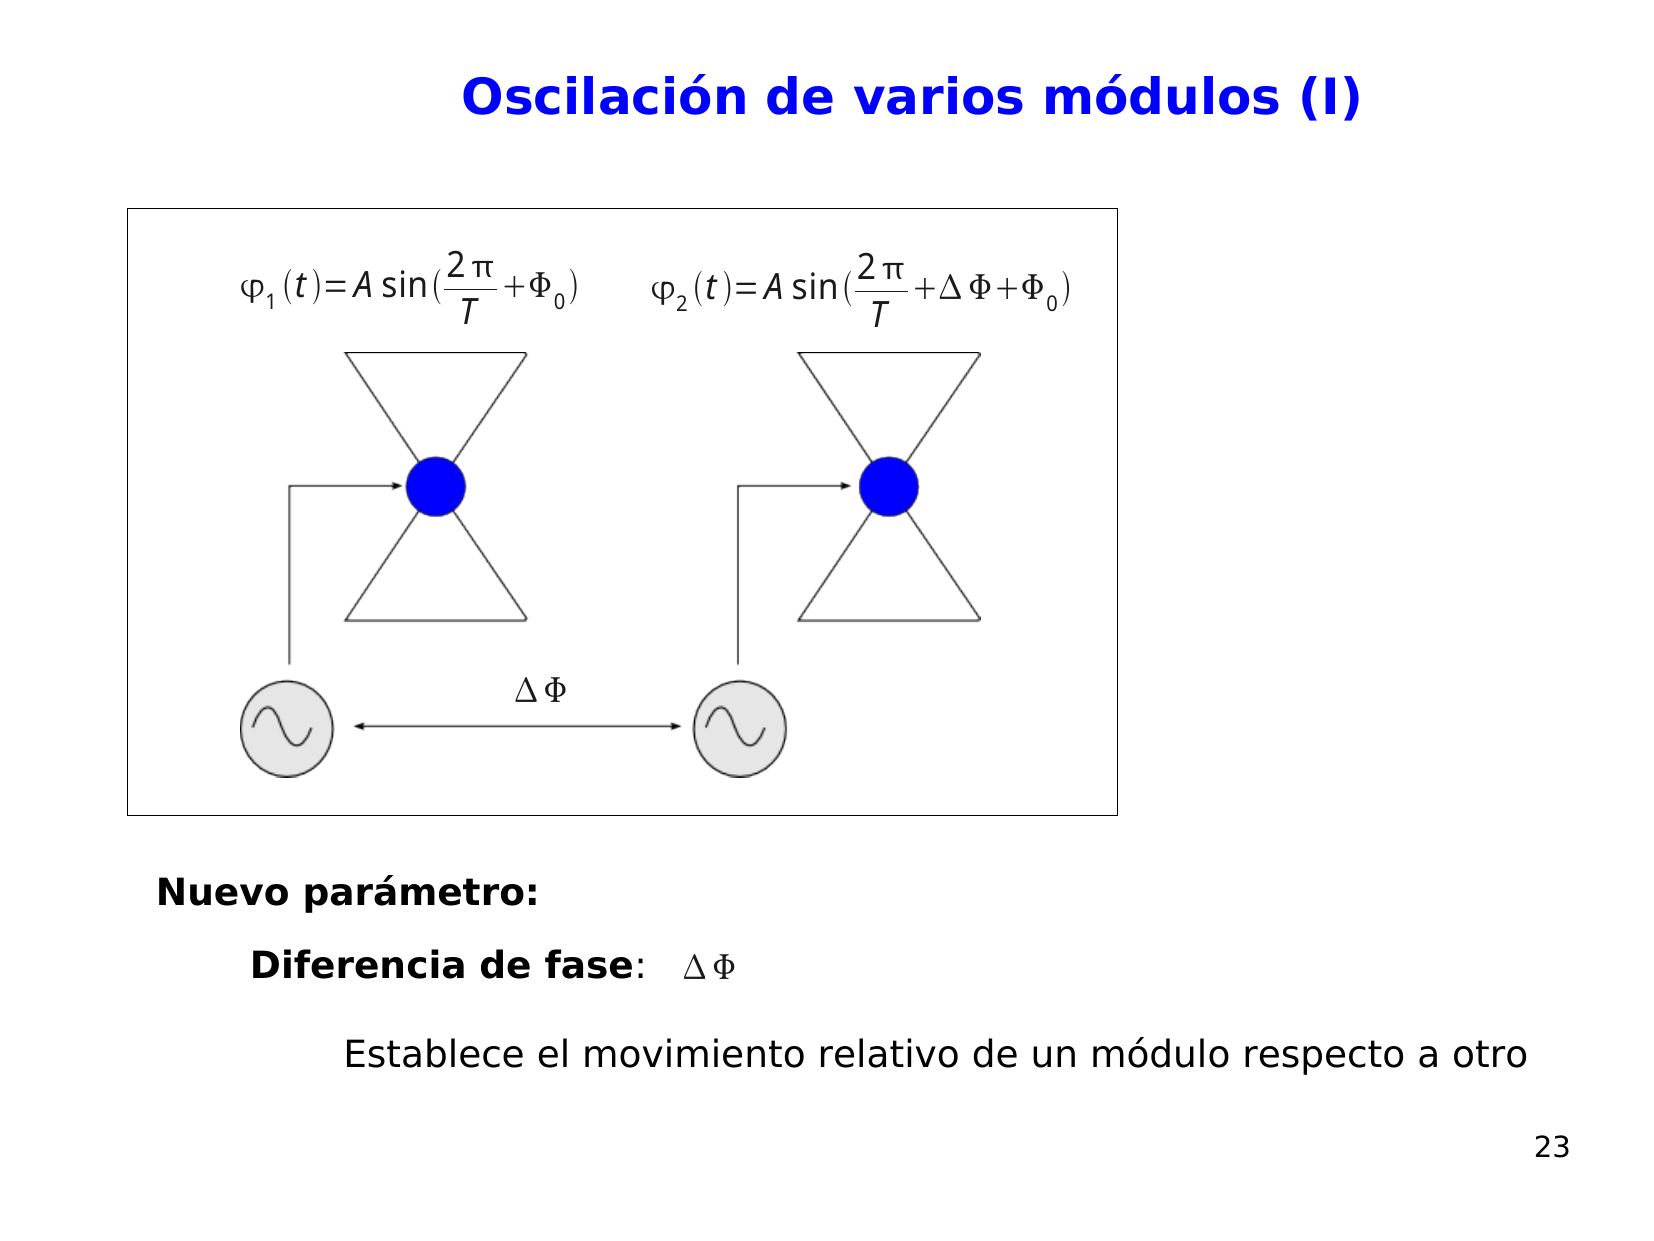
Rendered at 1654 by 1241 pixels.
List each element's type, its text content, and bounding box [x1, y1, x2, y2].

text_box Diferencia de fase: [223, 936, 676, 995]
chart [231, 243, 586, 334]
text_box Establece el movimiento relativo de un módulo respecto a otro [328, 1025, 1545, 1085]
text_box Nuevo parámetro: [141, 863, 556, 922]
chart [642, 245, 1079, 336]
text_box Oscilación de varios módulos (I) [446, 60, 1379, 134]
chart [506, 668, 576, 711]
chart [674, 945, 744, 988]
picture [240, 352, 981, 778]
